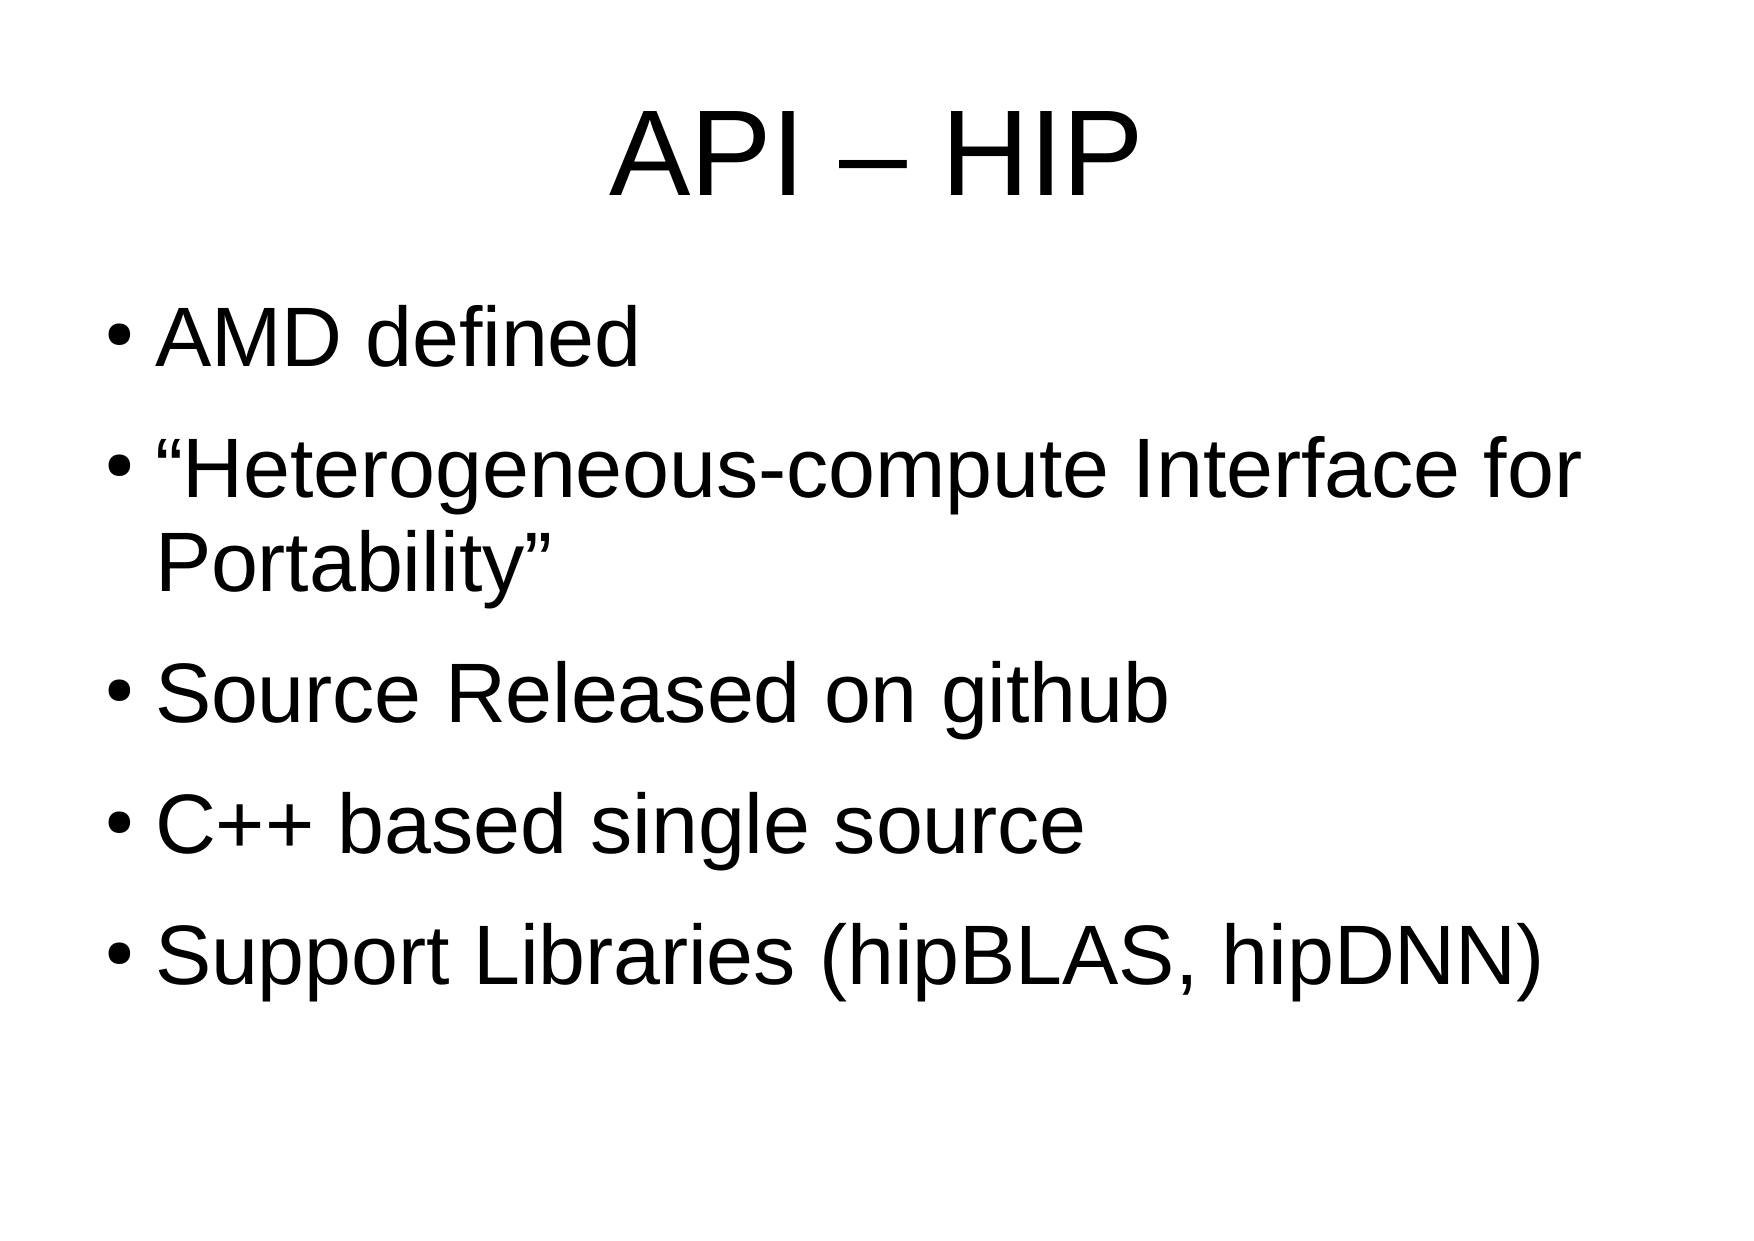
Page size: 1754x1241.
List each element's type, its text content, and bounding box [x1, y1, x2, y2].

list AMD defined “Heterogeneous-compute Interface for Portability” Source Released on github C++ based single source Support Libraries (hipBLAS, hipDNN) [87, 289, 1667, 1010]
title API – HIP [87, 49, 1667, 257]
